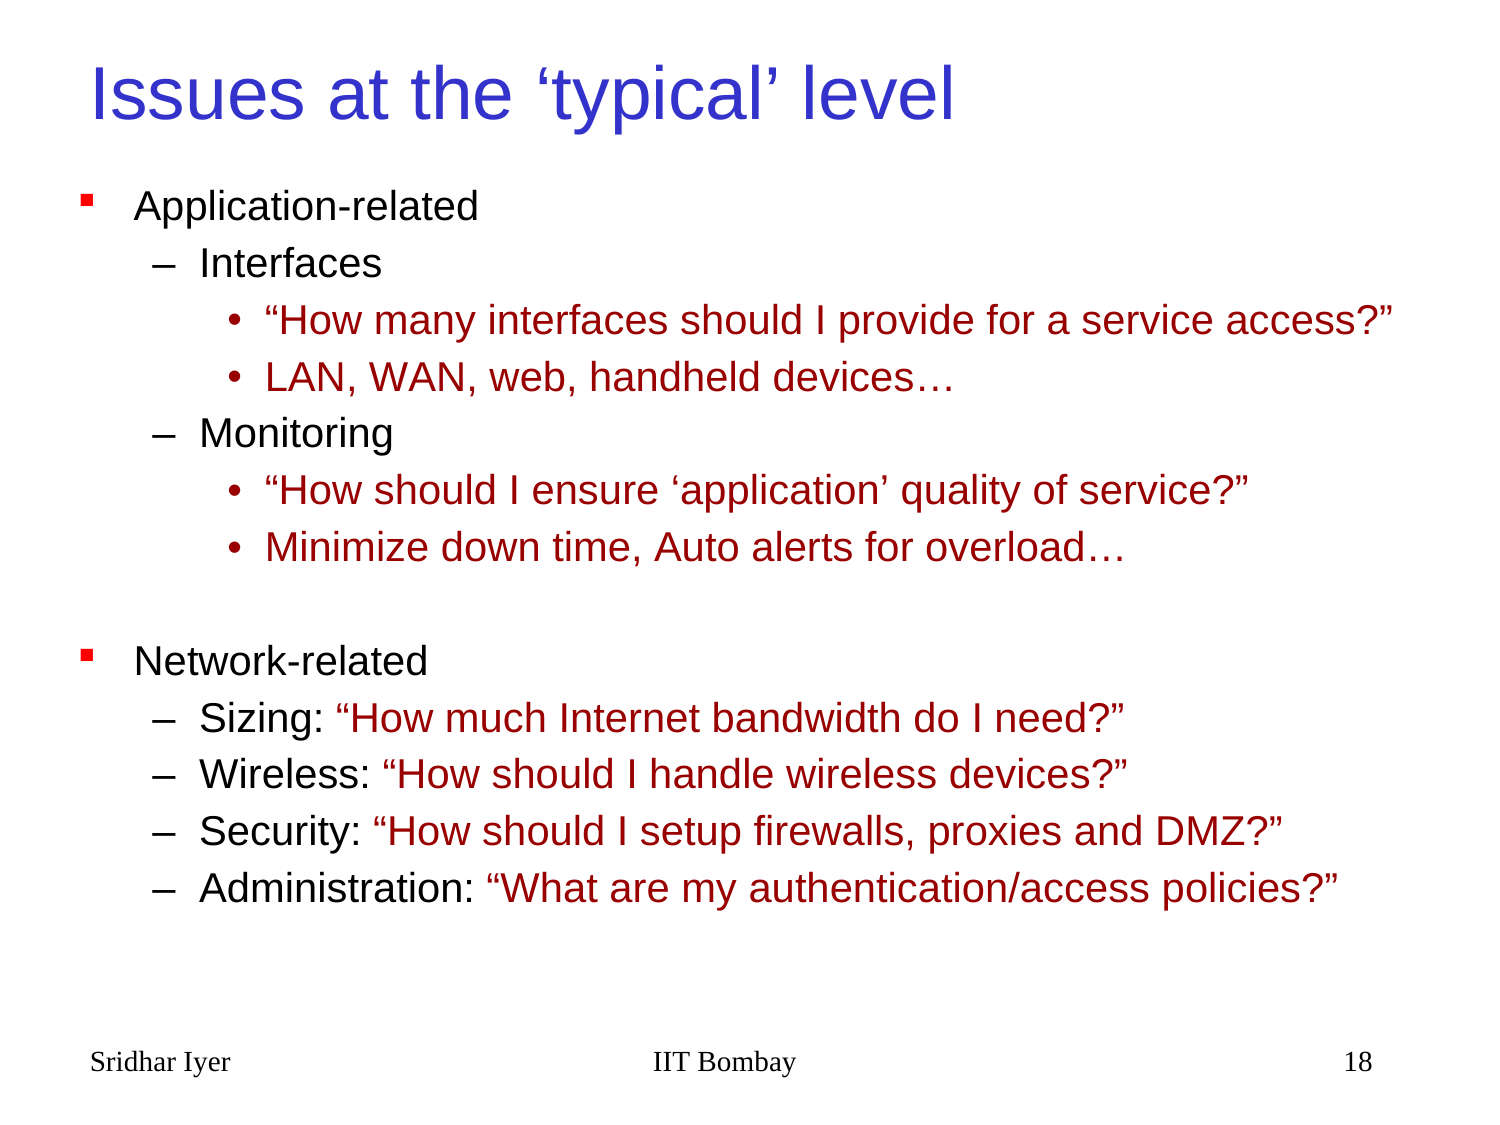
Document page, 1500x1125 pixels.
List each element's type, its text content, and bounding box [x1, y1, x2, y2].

title Issues at the ‘typical’ level [75, 0, 1351, 174]
list Application-related Interfaces “How many interfaces should I provide for a service access?” LAN, WAN, web, handheld devices… Monitoring “How should I ensure ‘application’ quality of service?” Minimize down time, Auto alerts for overload… Network-related Sizing: “How much Internet bandwidth do I need?” Wireless: “How should I handle wireless devices?” Security: “How should I setup firewalls, proxies and DMZ?” Administration: “What are my authentication/access policies?” [62, 174, 1426, 1050]
